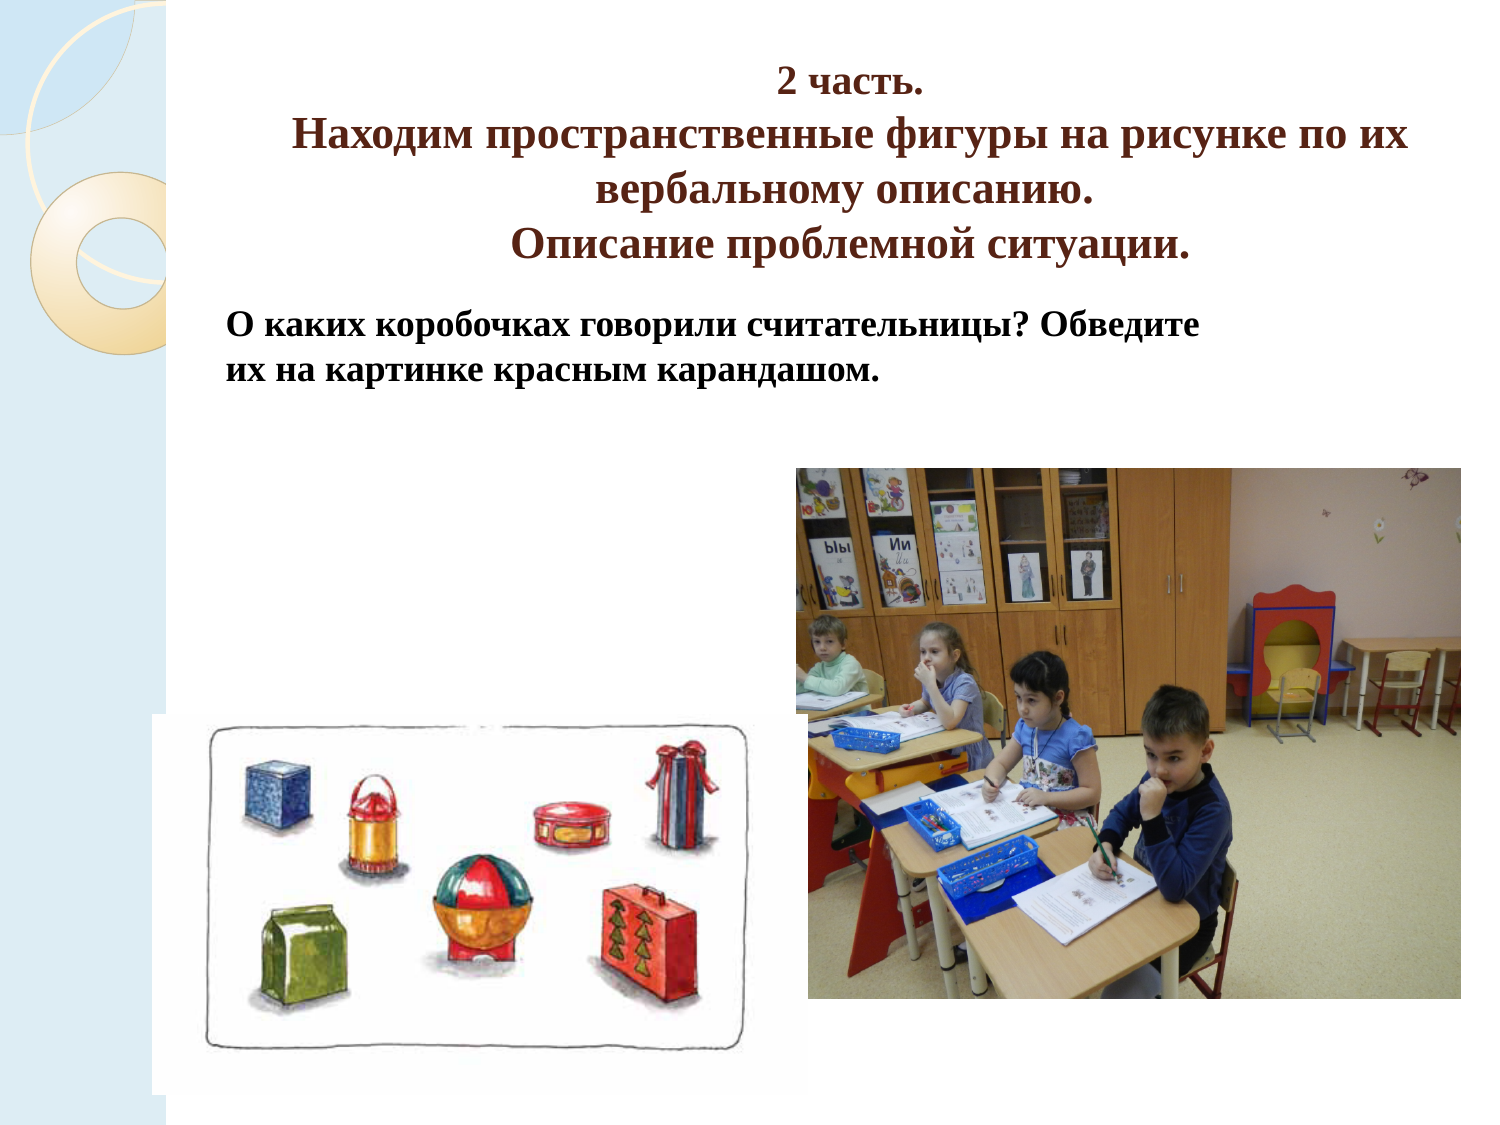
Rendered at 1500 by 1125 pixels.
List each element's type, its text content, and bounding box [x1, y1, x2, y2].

text_box О каких коробочках говорили считательницы? Обведите их на картинке красным карандашом. [210, 291, 1461, 397]
picture [152, 468, 1461, 1095]
title 2 часть. Находим пространственные фигуры на рисунке по их вербальному описанию. Описание проблемной ситуации. [235, 45, 1466, 233]
